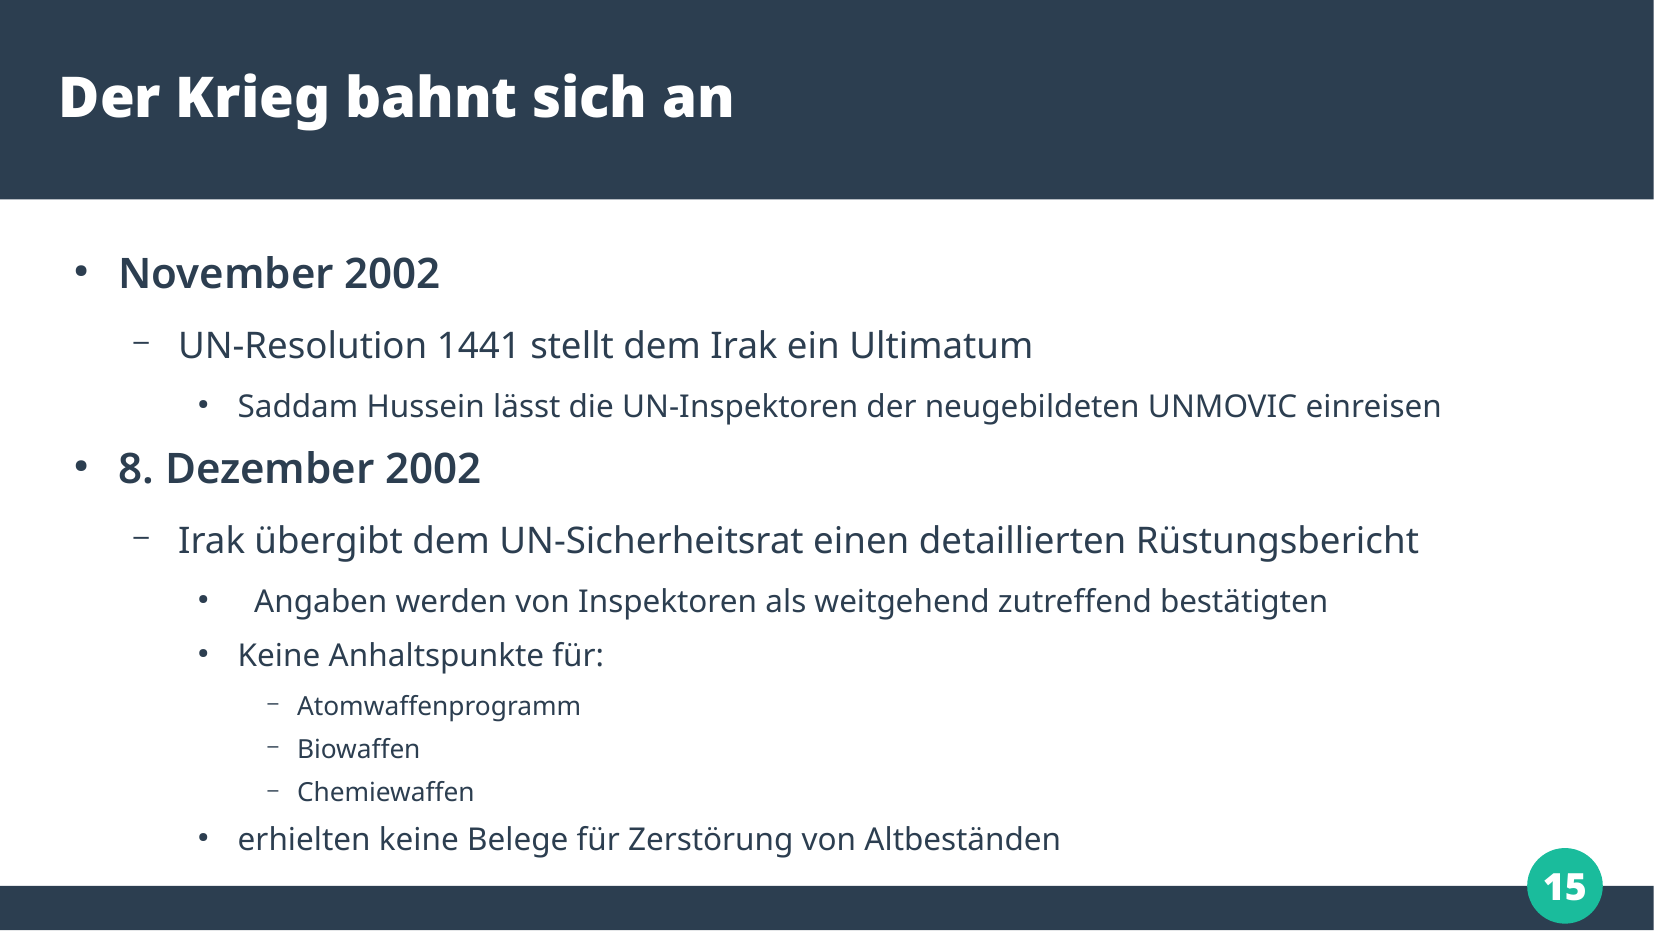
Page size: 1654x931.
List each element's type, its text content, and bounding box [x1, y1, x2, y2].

title Der Krieg bahnt sich an [59, 37, 1595, 155]
list November 2002 UN-Resolution 1441 stellt dem Irak ein Ultimatum Saddam Hussein lässt die UN-Inspektoren der neugebildeten UNMOVIC einreisen 8. Dezember 2002 Irak übergibt dem UN-Sicherheitsrat einen detaillierten Rüstungsbericht Angaben werden von Inspektoren als weitgehend zutreffend bestätigten Keine Anhaltspunkte für: Atomwaffenprogramm Biowaffen Chemiewaffen erhielten keine Belege für Zerstörung von Altbeständen [59, 243, 1595, 864]
